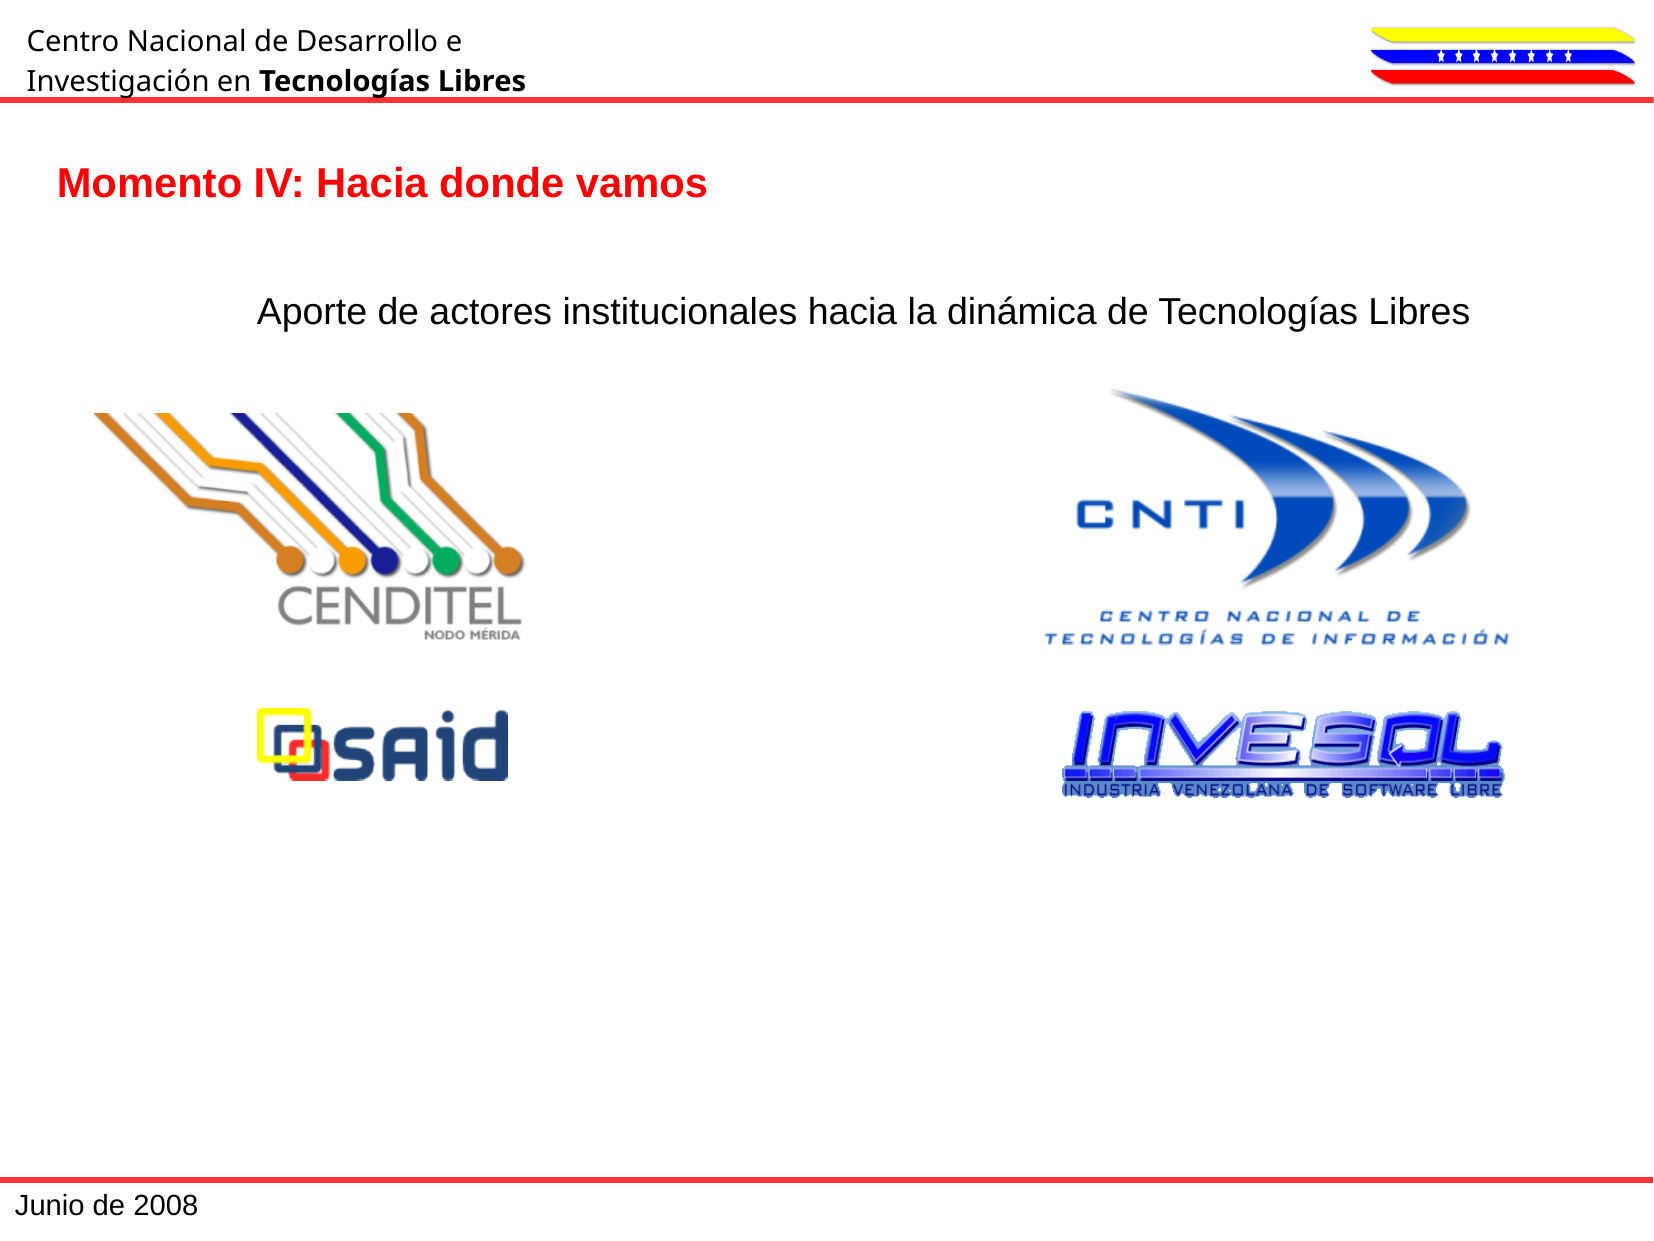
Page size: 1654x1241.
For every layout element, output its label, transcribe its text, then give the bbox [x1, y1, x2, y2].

picture [1039, 385, 1514, 650]
picture [257, 708, 508, 781]
picture [1370, 23, 1636, 88]
text_box Aporte de actores institucionales hacia la dinámica de Tecnologías Libres [242, 283, 1595, 355]
picture [94, 413, 538, 652]
text_box Momento IV: Hacia donde vamos [42, 152, 1034, 231]
picture [1062, 710, 1506, 798]
